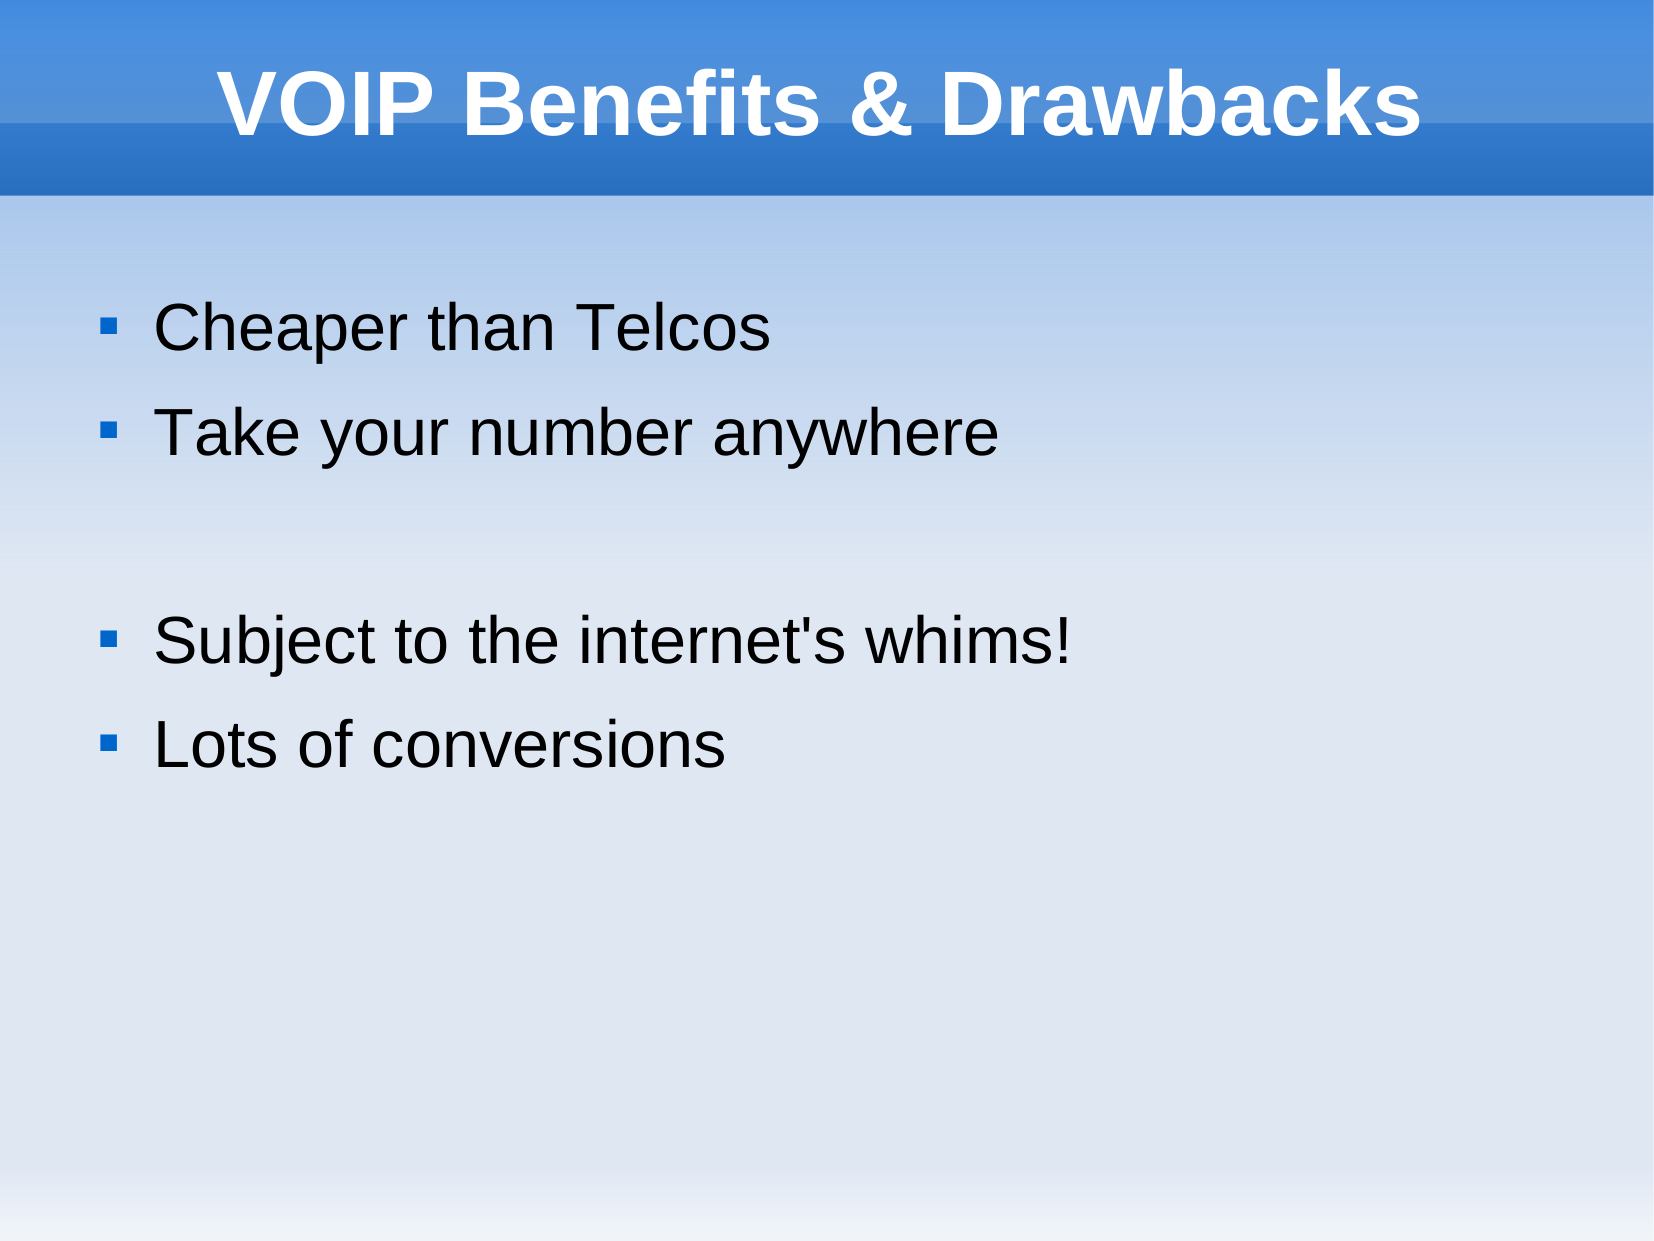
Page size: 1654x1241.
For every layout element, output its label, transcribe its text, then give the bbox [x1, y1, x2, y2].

picture [0, 0, 1654, 1241]
list Cheaper than Telcos Take your number anywhere Subject to the internet's whims! Lots of conversions [82, 290, 1571, 1094]
title VOIP Benefits & Drawbacks [76, 7, 1565, 200]
